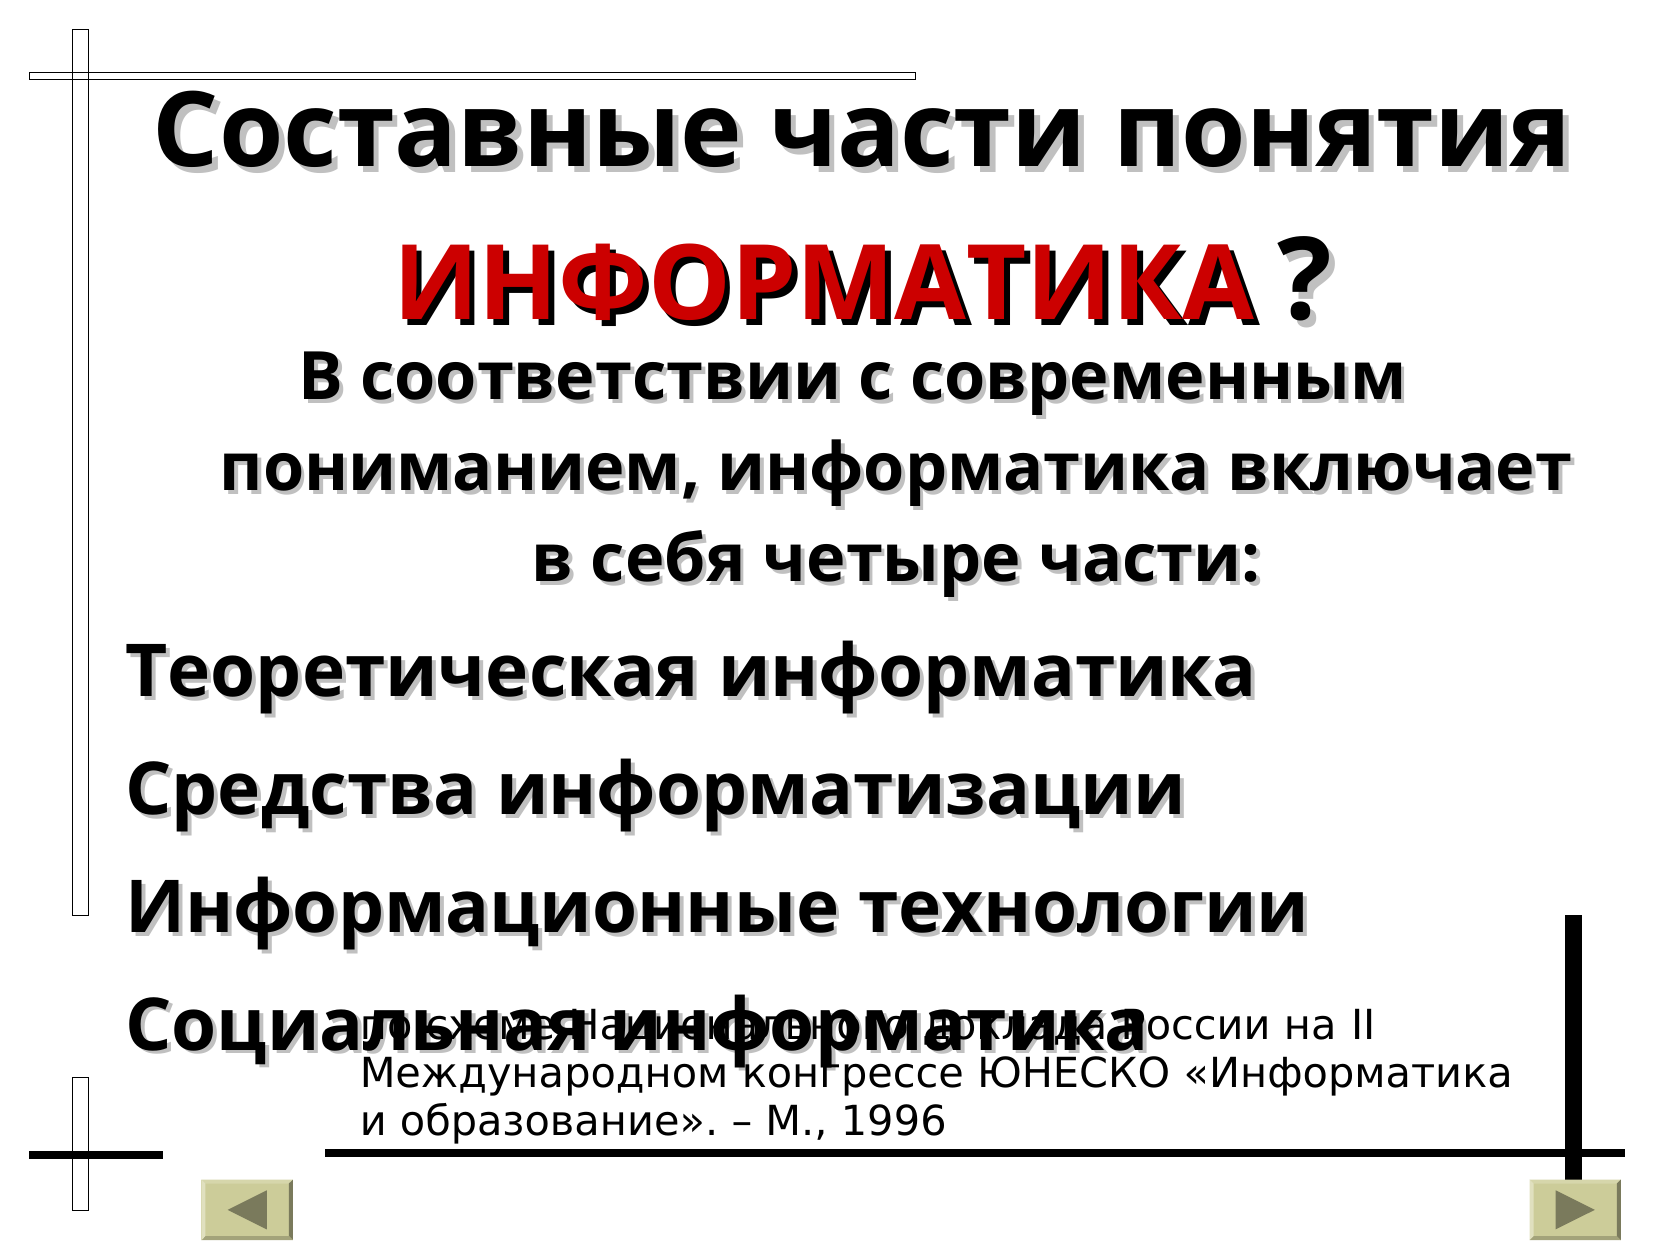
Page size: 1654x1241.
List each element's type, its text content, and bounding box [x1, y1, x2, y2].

title Составные части понятия ИНФОРМАТИКА ? [71, 0, 1654, 408]
text_box [1530, 1179, 1621, 1241]
text_box [202, 1179, 293, 1241]
text_box по схеме Национального доклада России на II Международном конгрессе ЮНЕСКО «Информатика и образование». – М., 1996 [344, 993, 1556, 1154]
list В соответствии с современным пониманием, информатика включает в себя четыре части: Теоретическая информатика Средства информатизации Информационные технологии Социальная информатика [110, 320, 1595, 1128]
